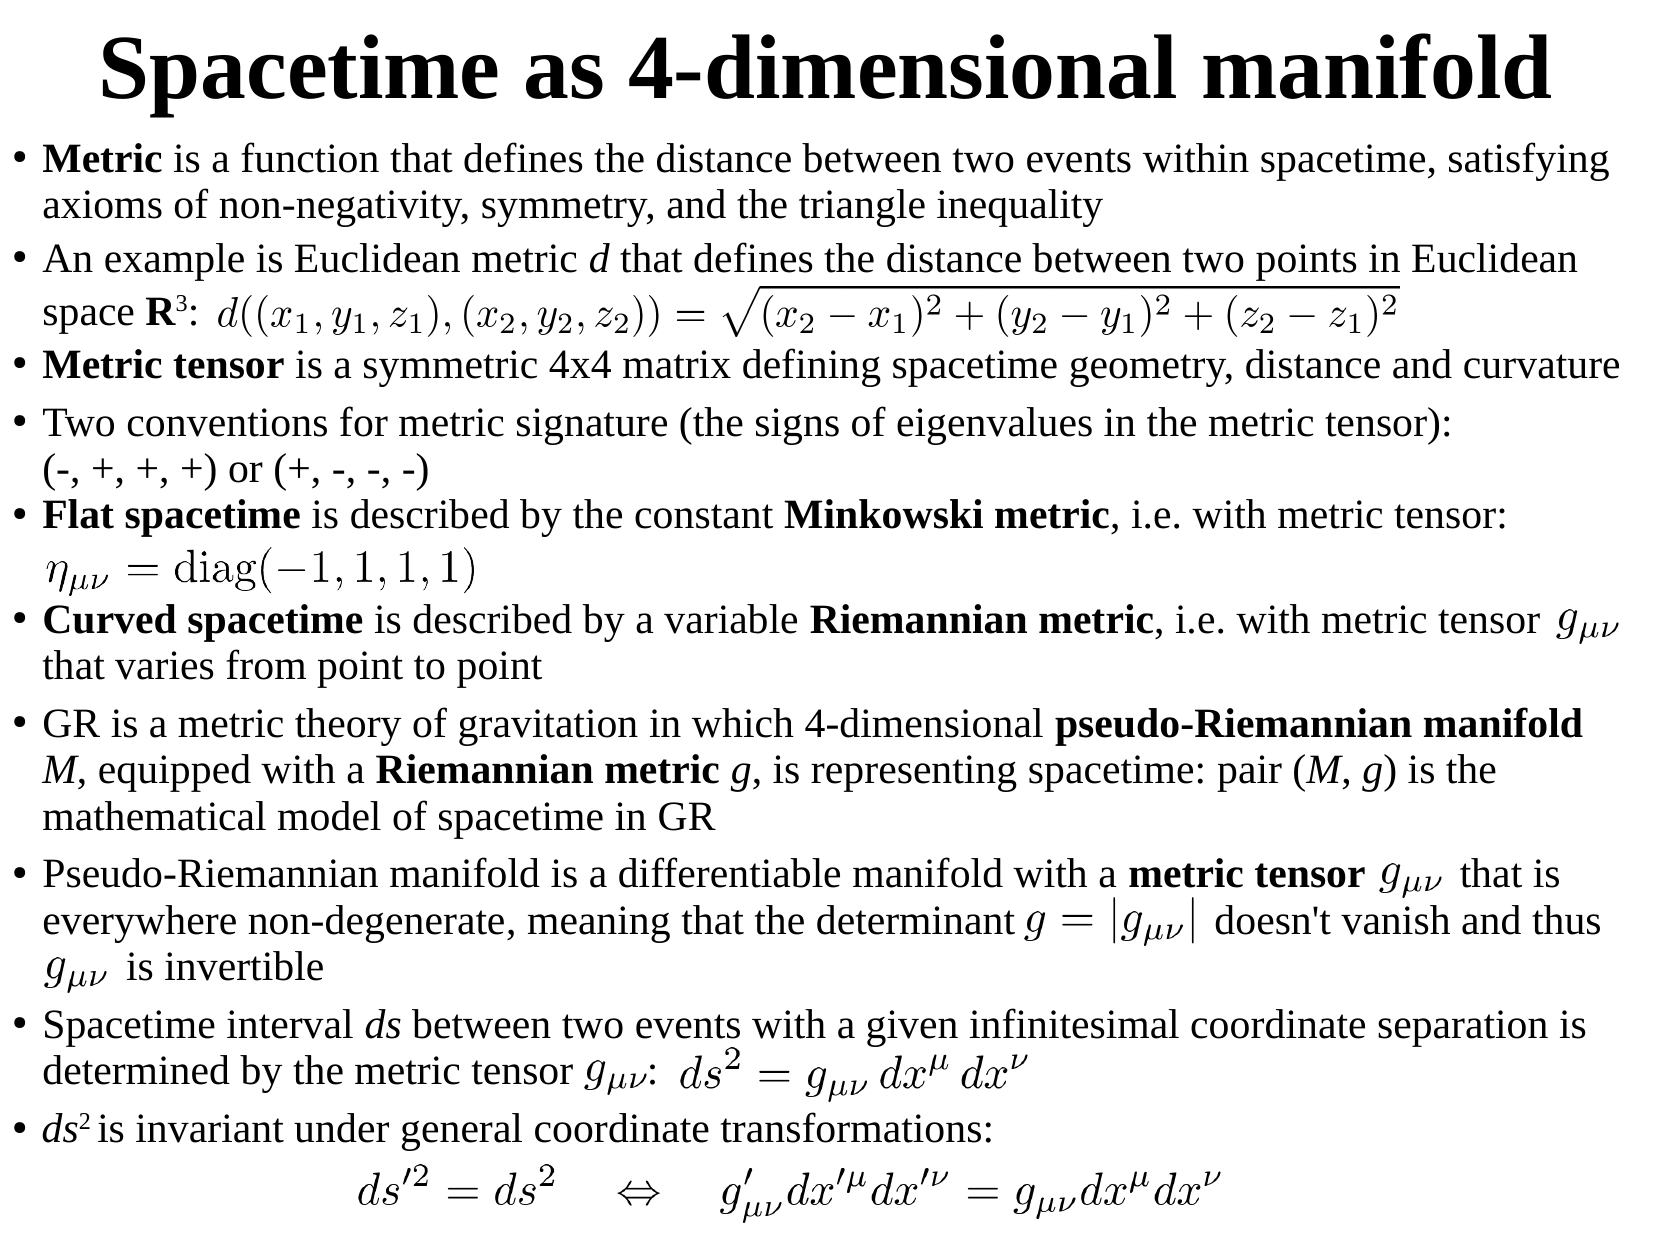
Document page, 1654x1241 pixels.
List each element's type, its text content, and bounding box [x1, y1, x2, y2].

picture [44, 957, 107, 993]
picture [1024, 897, 1194, 946]
picture [1556, 609, 1619, 644]
title Spacetime as 4-dimensional manifold [82, 1, 1571, 119]
picture [1379, 863, 1442, 898]
picture [680, 1047, 1028, 1102]
picture [46, 547, 474, 596]
list Metric is a function that defines the distance between two events within spacetime, satisfying axioms of non-negativity, symmetry, and the triangle inequality An example is Euclidean metric d that defines the distance between two points in Euclidean space R3: Metric tensor is a symmetric 4x4 matrix defining spacetime geometry, distance and curvature Two conventions for metric signature (the signs of eigenvalues in the metric tensor): (-, +, +, +) or (+, -, -, -) Flat spacetime is described by the constant Minkowski metric, i.e. with metric tensor: Curved spacetime is described by a variable Riemannian metric, i.e. with metric tensor that varies from point to point GR is a metric theory of gravitation in which 4-dimensional pseudo-Riemannian manifold M, equipped with a Riemannian metric g, is representing spacetime: pair (M, g) is the mathematical model of spacetime in GR Pseudo-Riemannian manifold is a differentiable manifold with a metric tensor that is everywhere non-degenerate, meaning that the determinant doesn't vanish and thus is invertible Spacetime interval ds between two events with a given infinitesimal coordinate separation is determined by the metric tensor : ds2 is invariant under general coordinate transformations: [12, 135, 1624, 1171]
picture [218, 286, 1400, 337]
picture [584, 1060, 647, 1095]
picture [358, 1164, 1221, 1223]
